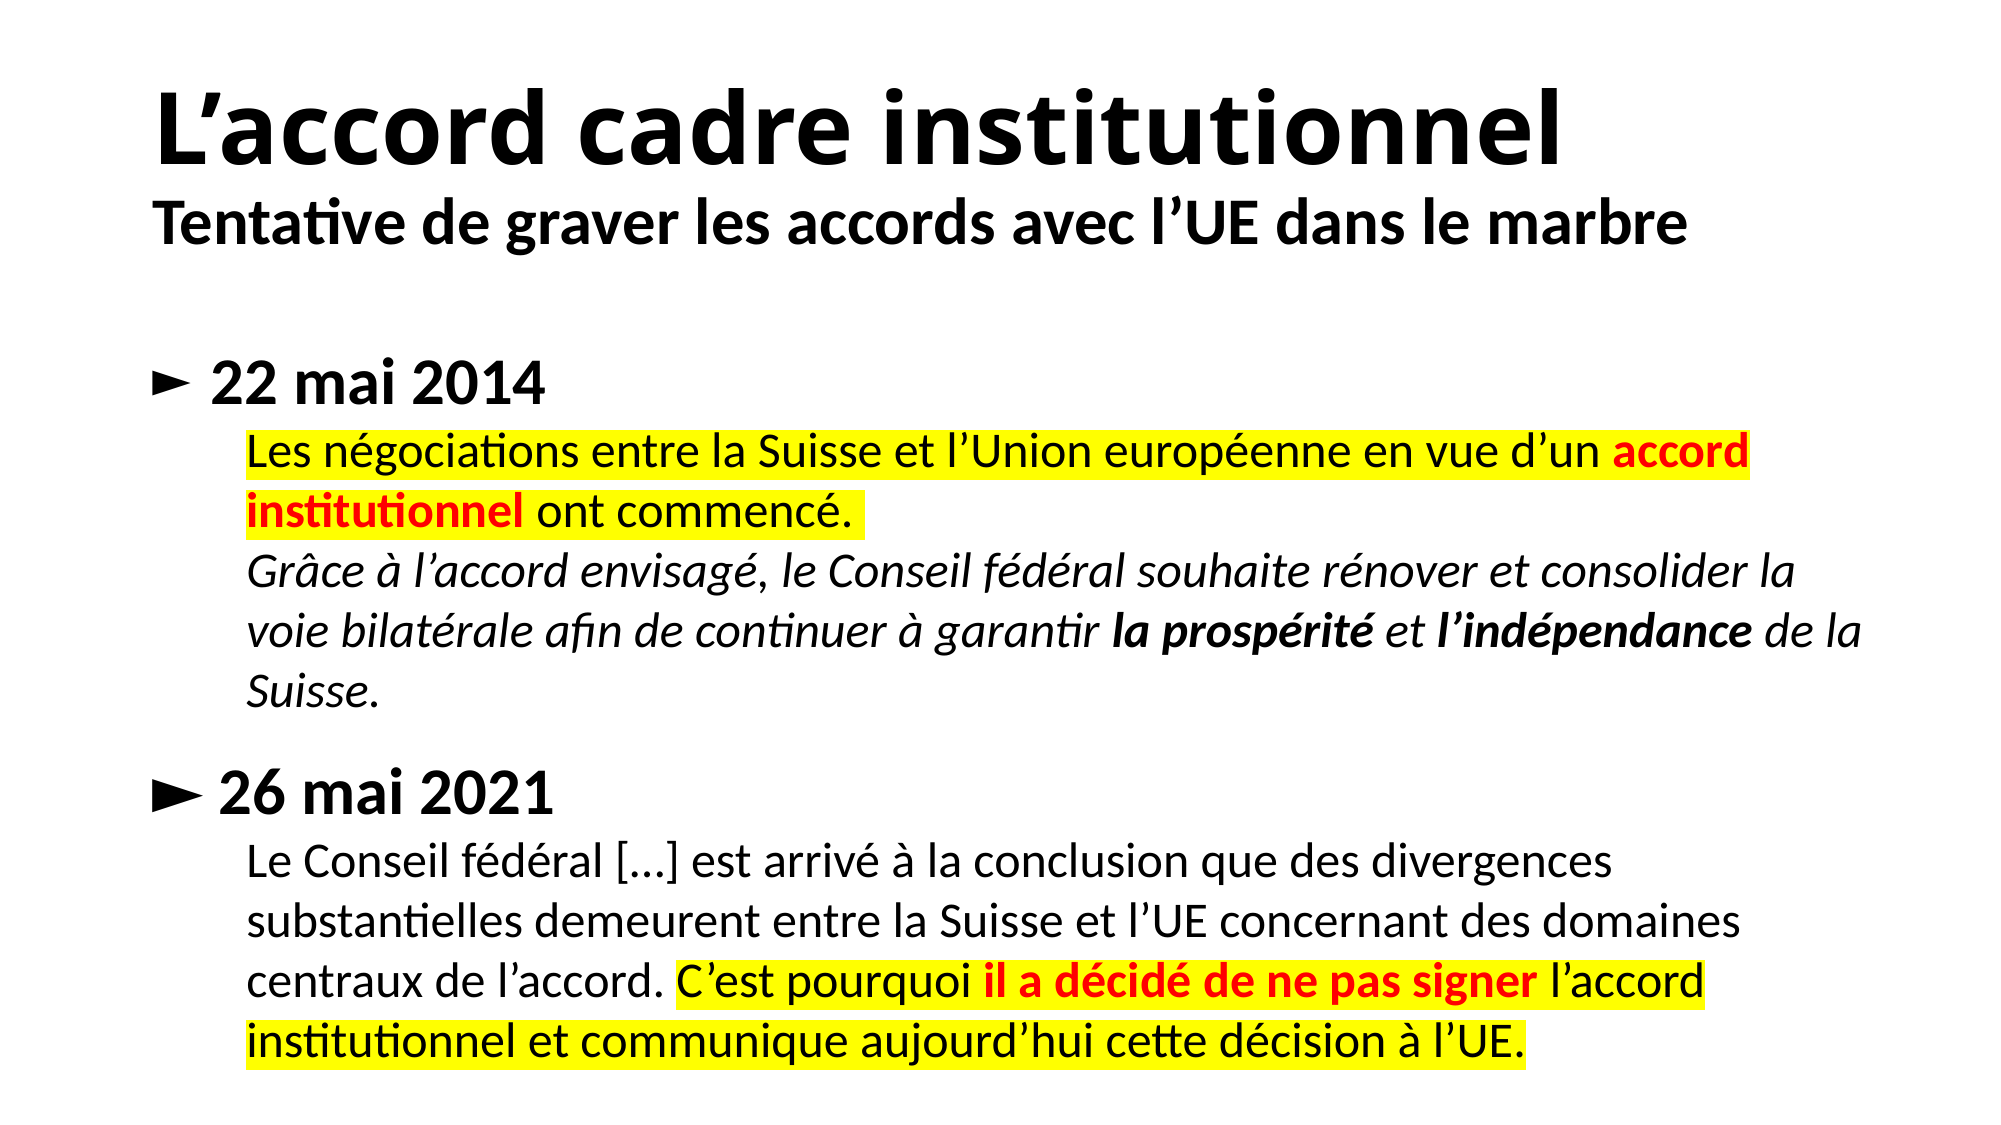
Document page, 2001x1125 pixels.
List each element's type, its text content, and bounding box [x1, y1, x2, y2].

text_box 22 mai 2014 Les négociations entre la Suisse et l’Union européenne en vue d’un accord institutionnel ont commencé. Grâce à l’accord envisagé, le Conseil fédéral souhaite rénover et consolider la voie bilatérale afin de continuer à garantir la prospérité et l’indépendance de la Suisse. 26 mai 2021 Le Conseil fédéral […] est arrivé à la conclusion que des divergences substantielles demeurent entre la Suisse et l’UE concernant des domaines centraux de l’accord. C’est pourquoi il a décidé de ne pas signer l’accord institutionnel et communique aujourd’hui cette décision à l’UE. [137, 330, 1896, 1022]
title L’accord cadre institutionnel Tentative de graver les accords avec l’UE dans le marbre [137, 59, 1863, 278]
